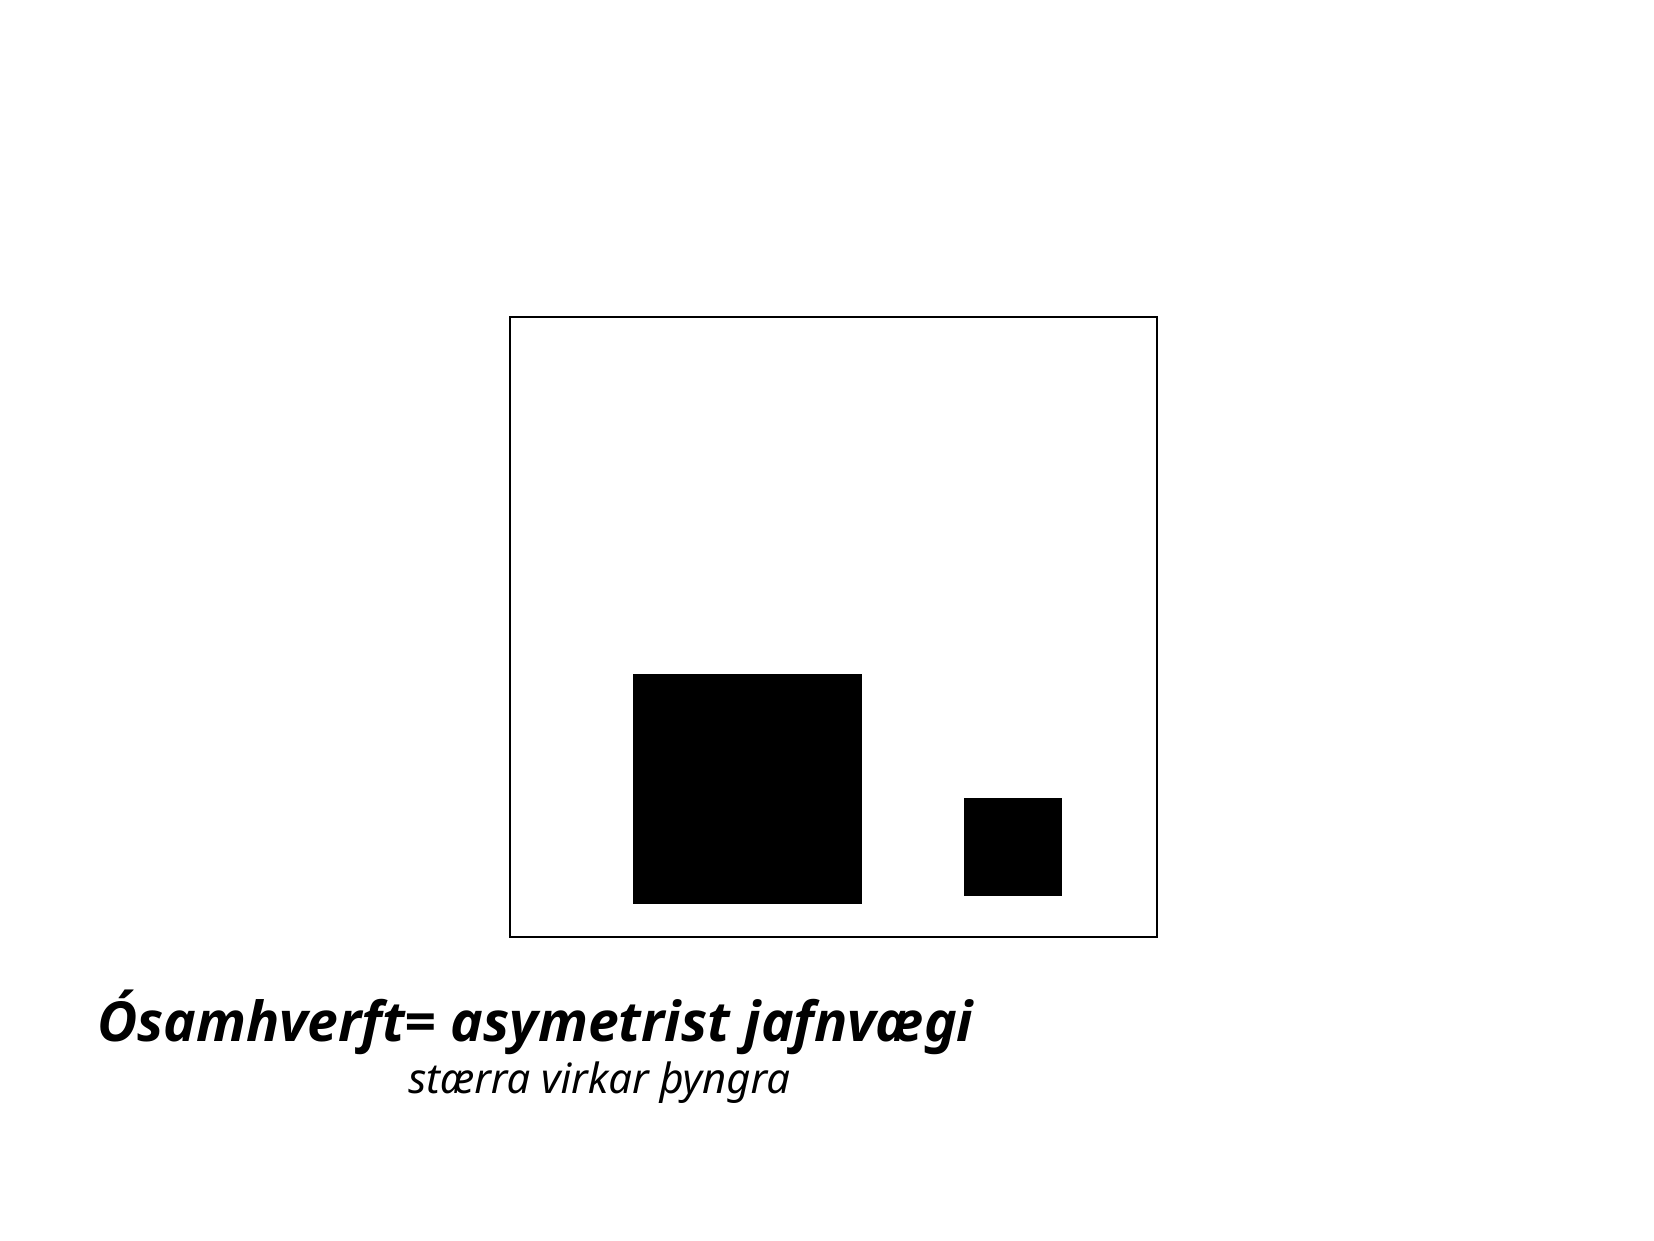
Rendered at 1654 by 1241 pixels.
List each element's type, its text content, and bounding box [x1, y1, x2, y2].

text_box Ósamhverft= asymetrist jafnvægi stærra virkar þyngra [82, 978, 1117, 1111]
text_box [633, 675, 862, 903]
text_box [964, 799, 1061, 896]
